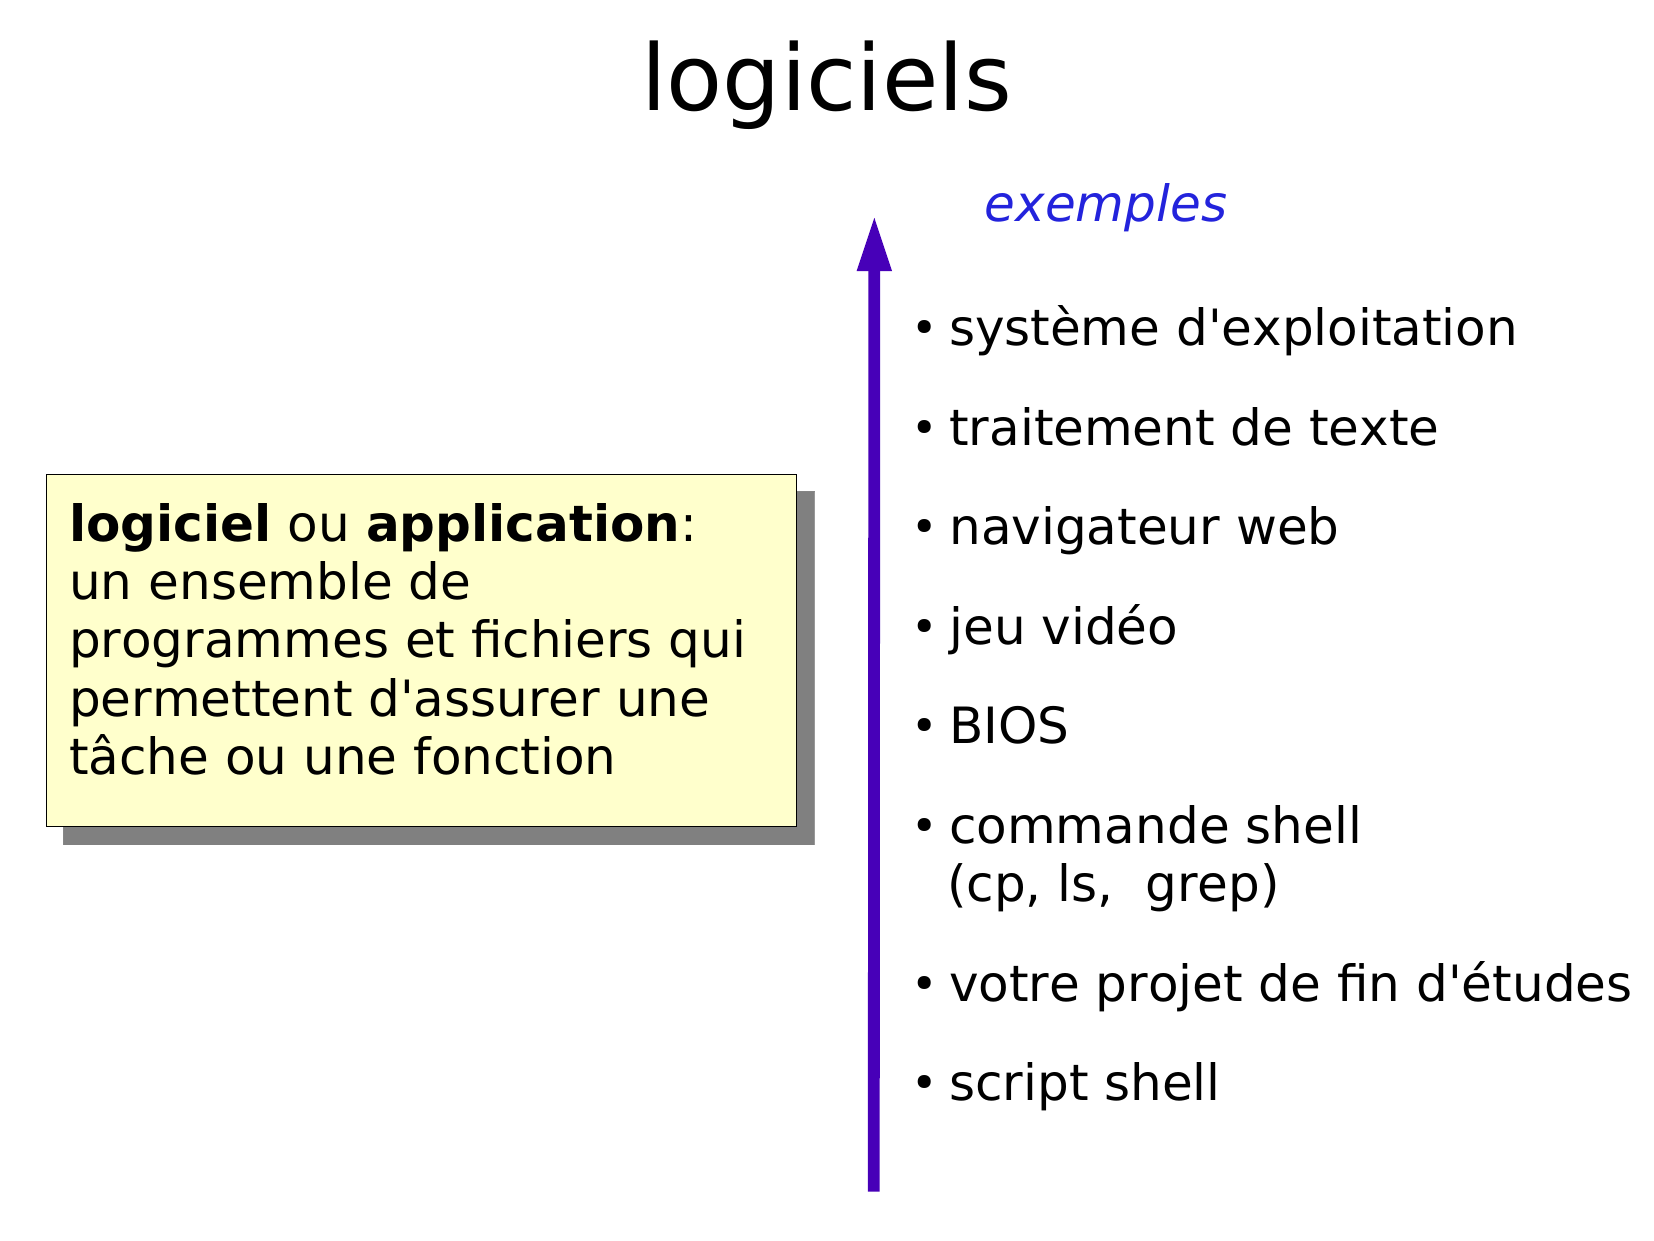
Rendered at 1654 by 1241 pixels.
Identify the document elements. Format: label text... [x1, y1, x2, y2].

text_box système d'exploitation traitement de texte navigateur web jeu vidéo BIOS commande shell (cp, ls, grep) votre projet de fin d'études script shell [915, 299, 1633, 1113]
text_box [46, 474, 797, 827]
text_box exemples [984, 175, 1243, 234]
title logiciels [136, 17, 1518, 140]
text_box logiciel ou application: un ensemble de programmes et fichiers qui permettent d'assurer une tâche ou une fonction [69, 494, 797, 856]
